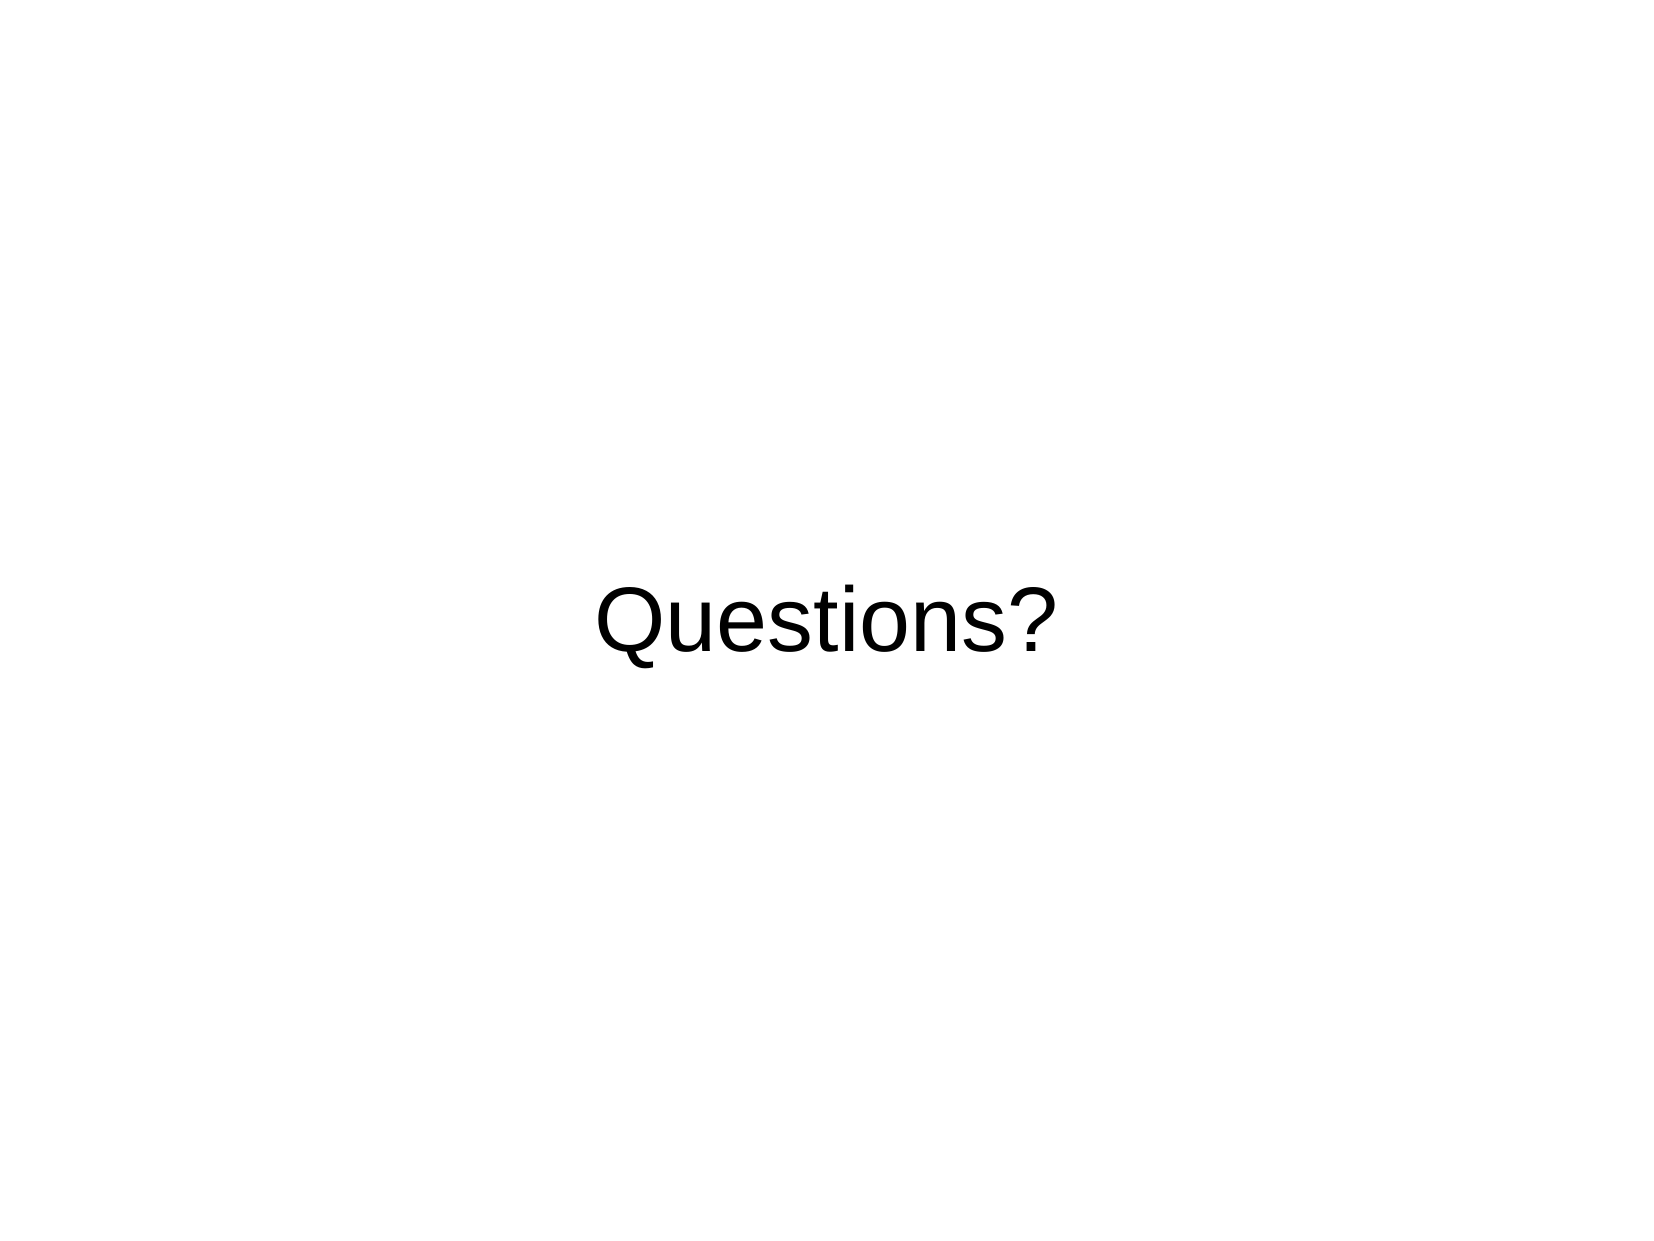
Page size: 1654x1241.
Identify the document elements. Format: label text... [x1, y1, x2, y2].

title Questions? [82, 523, 1571, 717]
